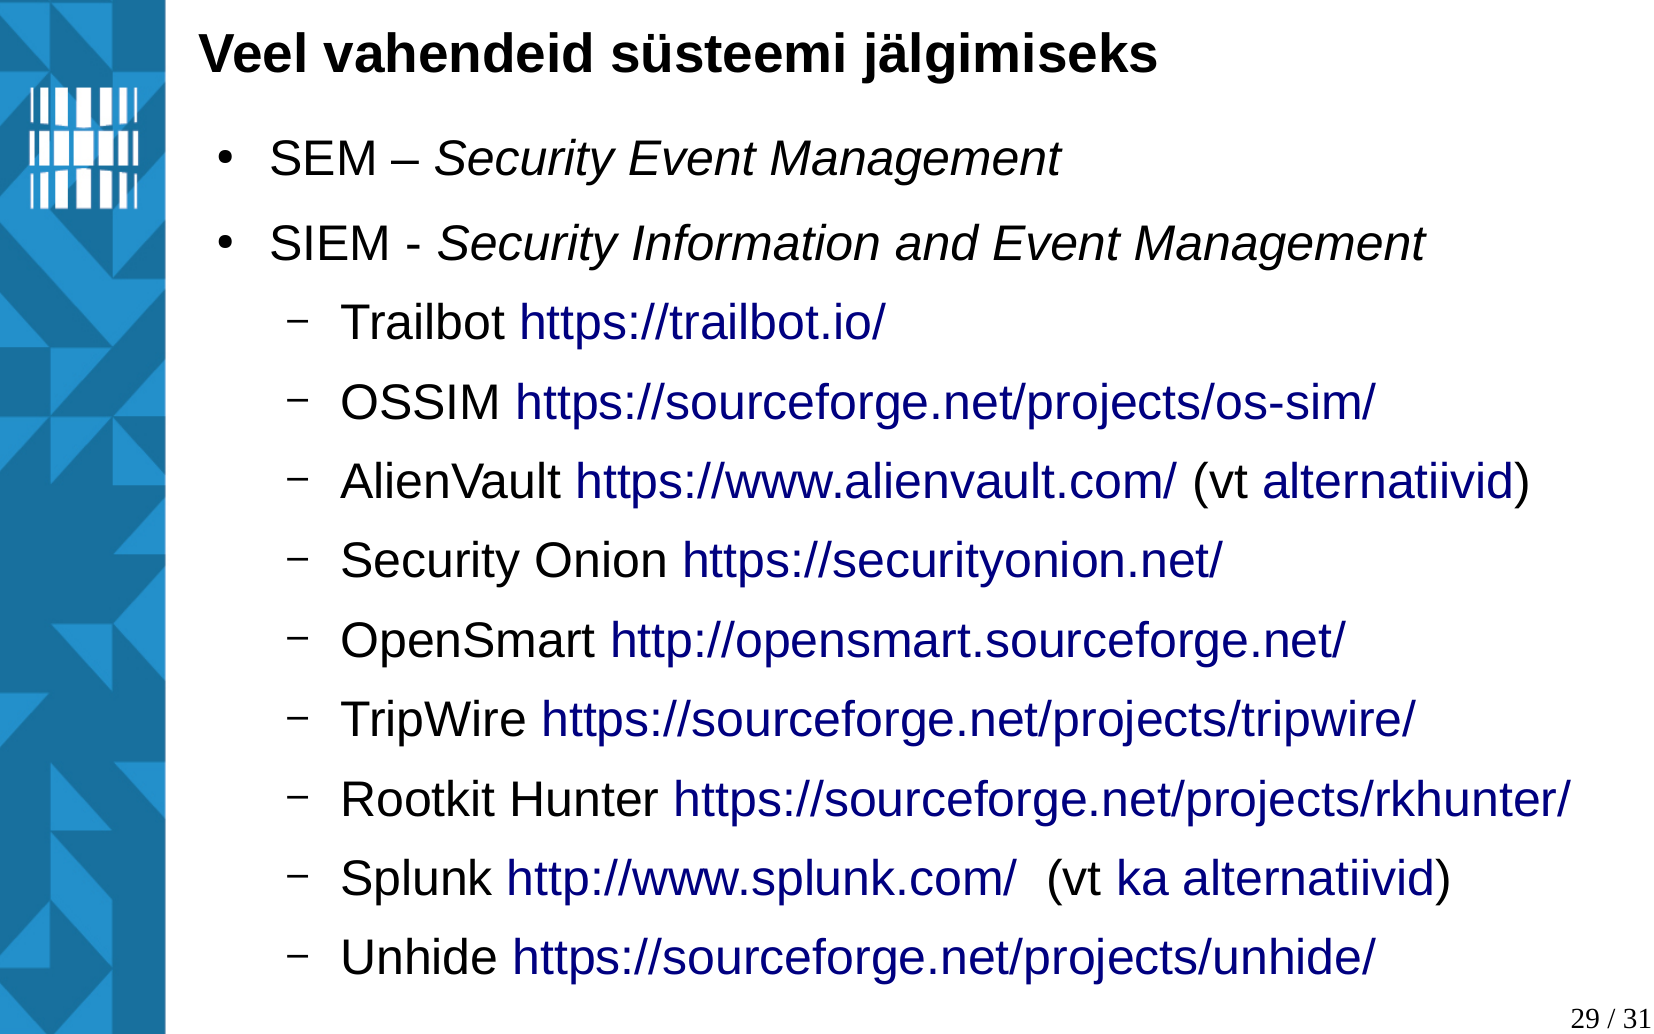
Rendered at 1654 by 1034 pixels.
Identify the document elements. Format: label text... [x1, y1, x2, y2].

title Veel vahendeid süsteemi jälgimiseks [198, 11, 1601, 95]
list SEM – Security Event Management SIEM - Security Information and Event Management Trailbot https://trailbot.io/ OSSIM https://sourceforge.net/projects/os-sim/ AlienVault https://www.alienvault.com/ (vt alternatiivid) Security Onion https://securityonion.net/ OpenSmart http://opensmart.sourceforge.net/ TripWire https://sourceforge.net/projects/tripwire/ Rootkit Hunter https://sourceforge.net/projects/rkhunter/ Splunk http://www.splunk.com/ (vt ka alternatiivid) Unhide https://sourceforge.net/projects/unhide/ [198, 129, 1595, 997]
